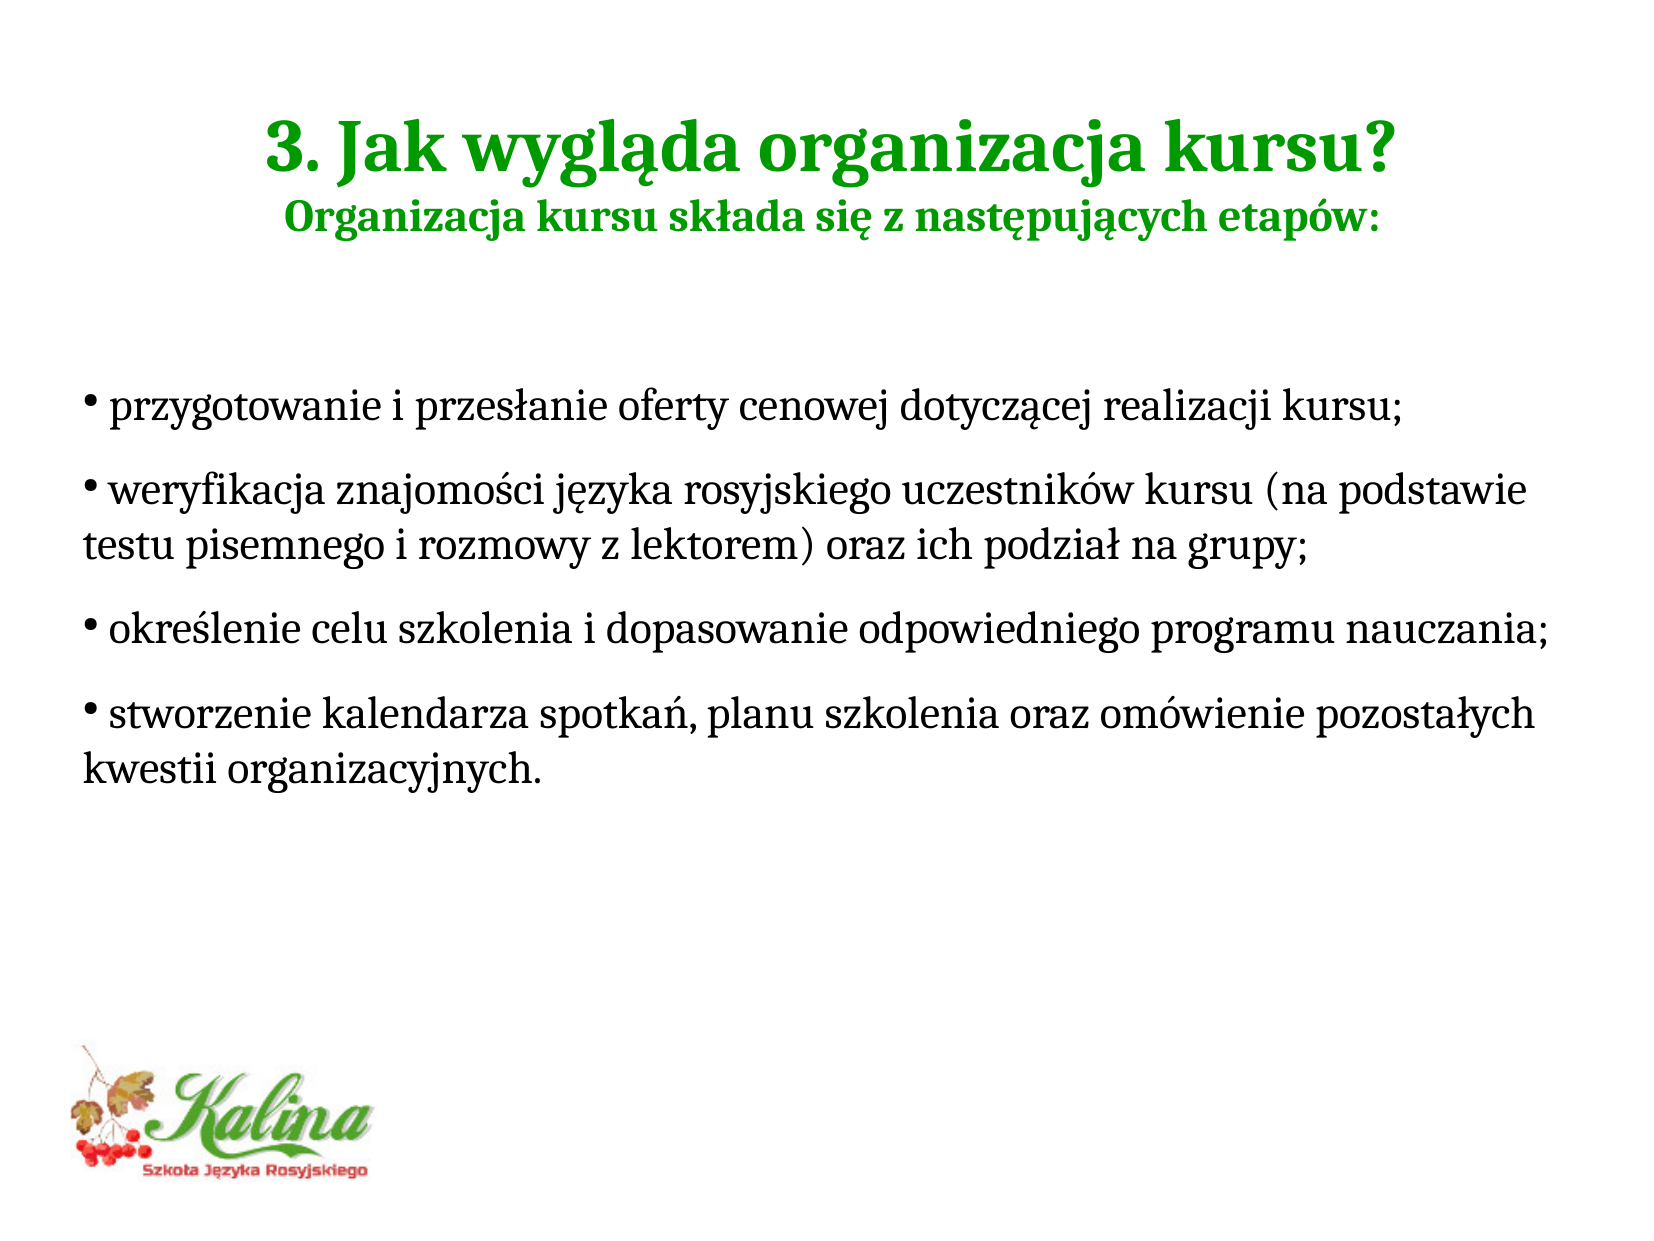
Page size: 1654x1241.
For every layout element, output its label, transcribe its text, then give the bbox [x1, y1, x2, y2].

list przygotowanie i przesłanie oferty cenowej dotyczącej realizacji kursu; weryfikacja znajomości języka rosyjskiego uczestników kursu (na podstawie testu pisemnego i rozmowy z lektorem) oraz ich podział na grupy; określenie celu szkolenia i dopasowanie odpowiedniego programu nauczania; stworzenie kalendarza spotkań, planu szkolenia oraz omówienie pozostałych kwestii organizacyjnych. [82, 290, 1571, 1109]
picture [70, 1039, 378, 1182]
title 3. Jak wygląda organizacja kursu? Organizacja kursu składa się z następujących etapów: [129, 70, 1536, 290]
